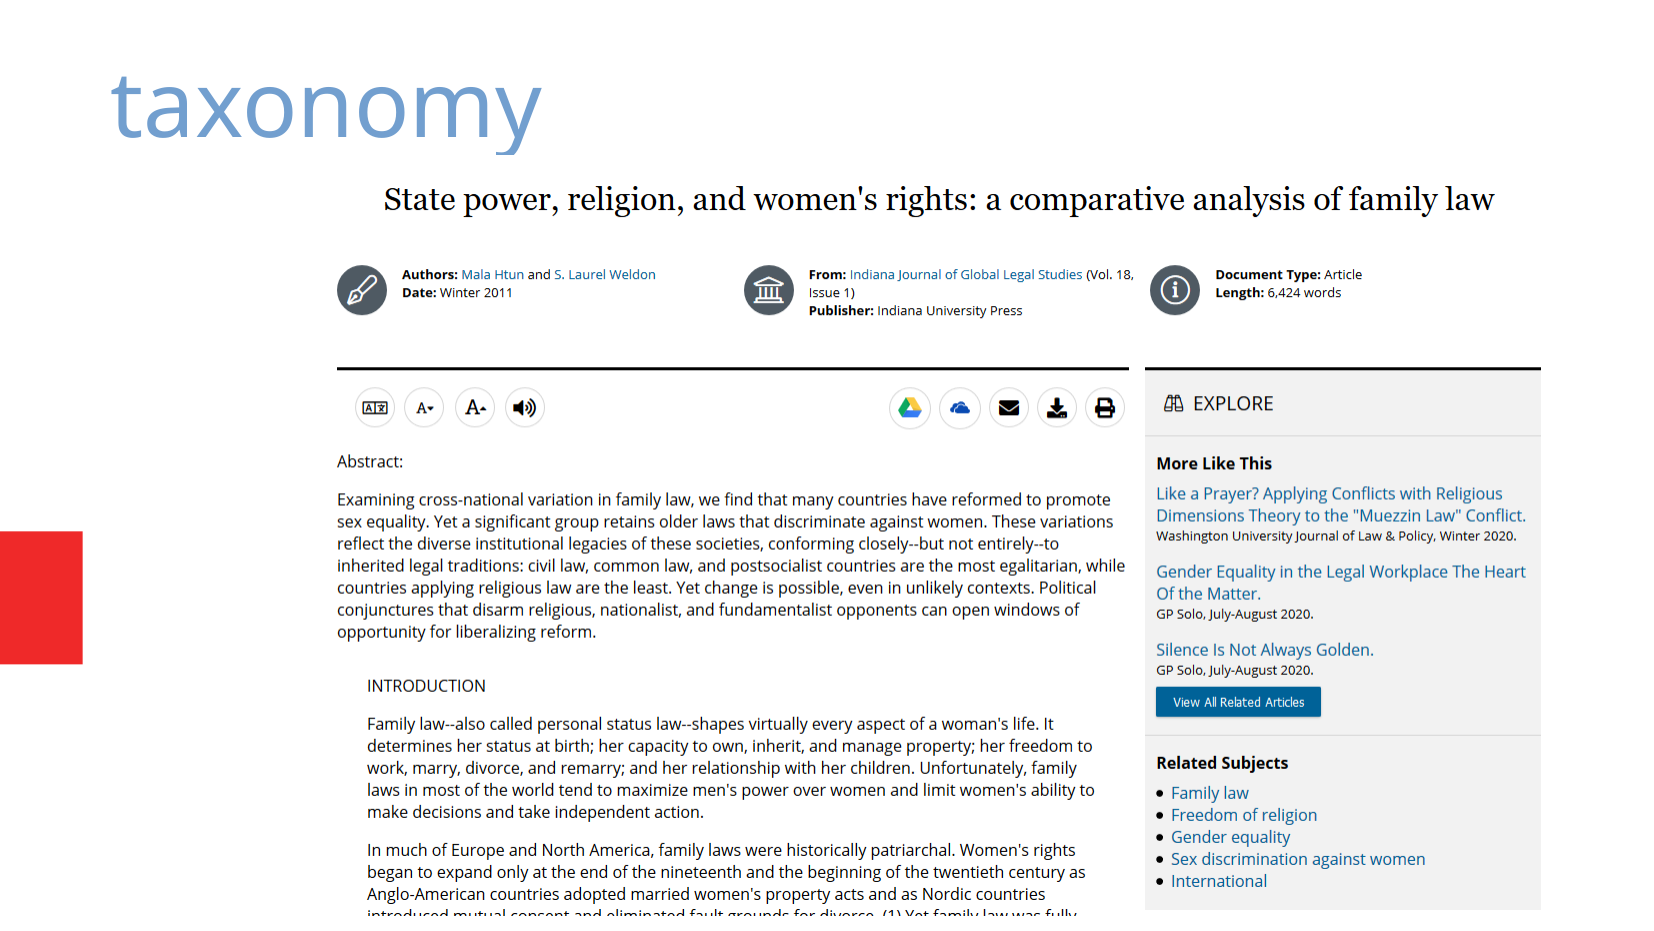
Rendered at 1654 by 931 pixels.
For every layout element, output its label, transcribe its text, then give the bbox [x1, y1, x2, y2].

text_box taxonomy [110, 45, 1586, 156]
picture [307, 155, 1563, 916]
